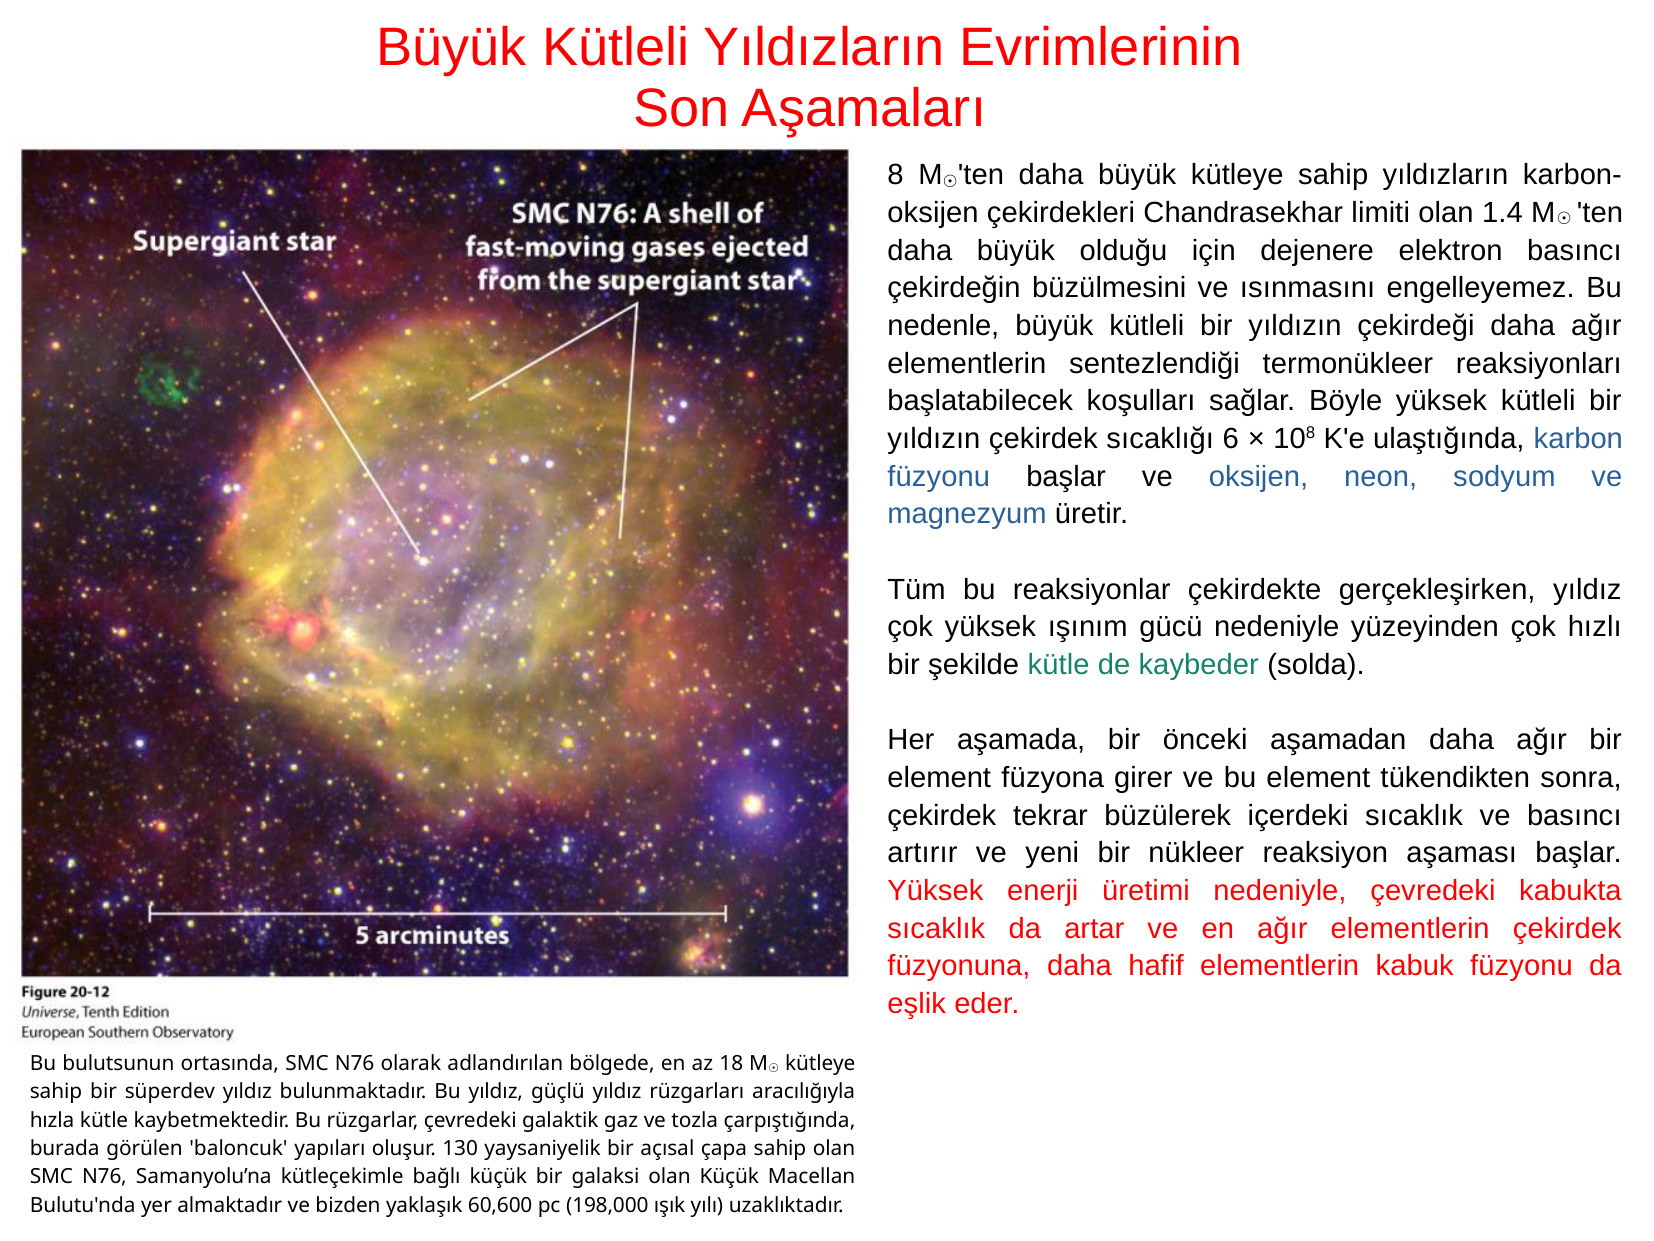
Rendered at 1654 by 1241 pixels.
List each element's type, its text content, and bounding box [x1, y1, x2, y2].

picture [15, 143, 855, 1040]
text_box Büyük Kütleli Yıldızların Evrimlerinin Son Aşamaları [330, 9, 1291, 145]
text_box 8 M☉'ten daha büyük kütleye sahip yıldızların karbon-oksijen çekirdekleri Chandrasekhar limiti olan 1.4 M☉ 'ten daha büyük olduğu için dejenere elektron basıncı çekirdeğin büzülmesini ve ısınmasını engelleyemez. Bu nedenle, büyük kütleli bir yıldızın çekirdeği daha ağır elementlerin sentezlendiği termonükleer reaksiyonları başlatabilecek koşulları sağlar. Böyle yüksek kütleli bir yıldızın çekirdek sıcaklığı 6 × 108 K'e ulaştığında, karbon füzyonu başlar ve oksijen, neon, sodyum ve magnezyum üretir. Tüm bu reaksiyonlar çekirdekte gerçekleşirken, yıldız çok yüksek ışınım gücü nedeniyle yüzeyinden çok hızlı bir şekilde kütle de kaybeder (solda). Her aşamada, bir önceki aşamadan daha ağır bir element füzyona girer ve bu element tükendikten sonra, çekirdek tekrar büzülerek içerdeki sıcaklık ve basıncı artırır ve yeni bir nükleer reaksiyon aşaması başlar. Yüksek enerji üretimi nedeniyle, çevredeki kabukta sıcaklık da artar ve en ağır elementlerin çekirdek füzyonuna, daha hafif elementlerin kabuk füzyonu da eşlik eder. [872, 145, 1638, 1031]
text_box Bu bulutsunun ortasında, SMC N76 olarak adlandırılan bölgede, en az 18 M☉ kütleye sahip bir süperdev yıldız bulunmaktadır. Bu yıldız, güçlü yıldız rüzgarları aracılığıyla hızla kütle kaybetmektedir. Bu rüzgarlar, çevredeki galaktik gaz ve tozla çarpıştığında, burada görülen 'baloncuk' yapıları oluşur. 130 yaysaniyelik bir açısal çapa sahip olan SMC N76, Samanyolu’na kütleçekimle bağlı küçük bir galaksi olan Küçük Macellan Bulutu'nda yer almaktadır ve bizden yaklaşık 60,600 pc (198,000 ışık yılı) uzaklıktadır. [15, 1040, 871, 1240]
